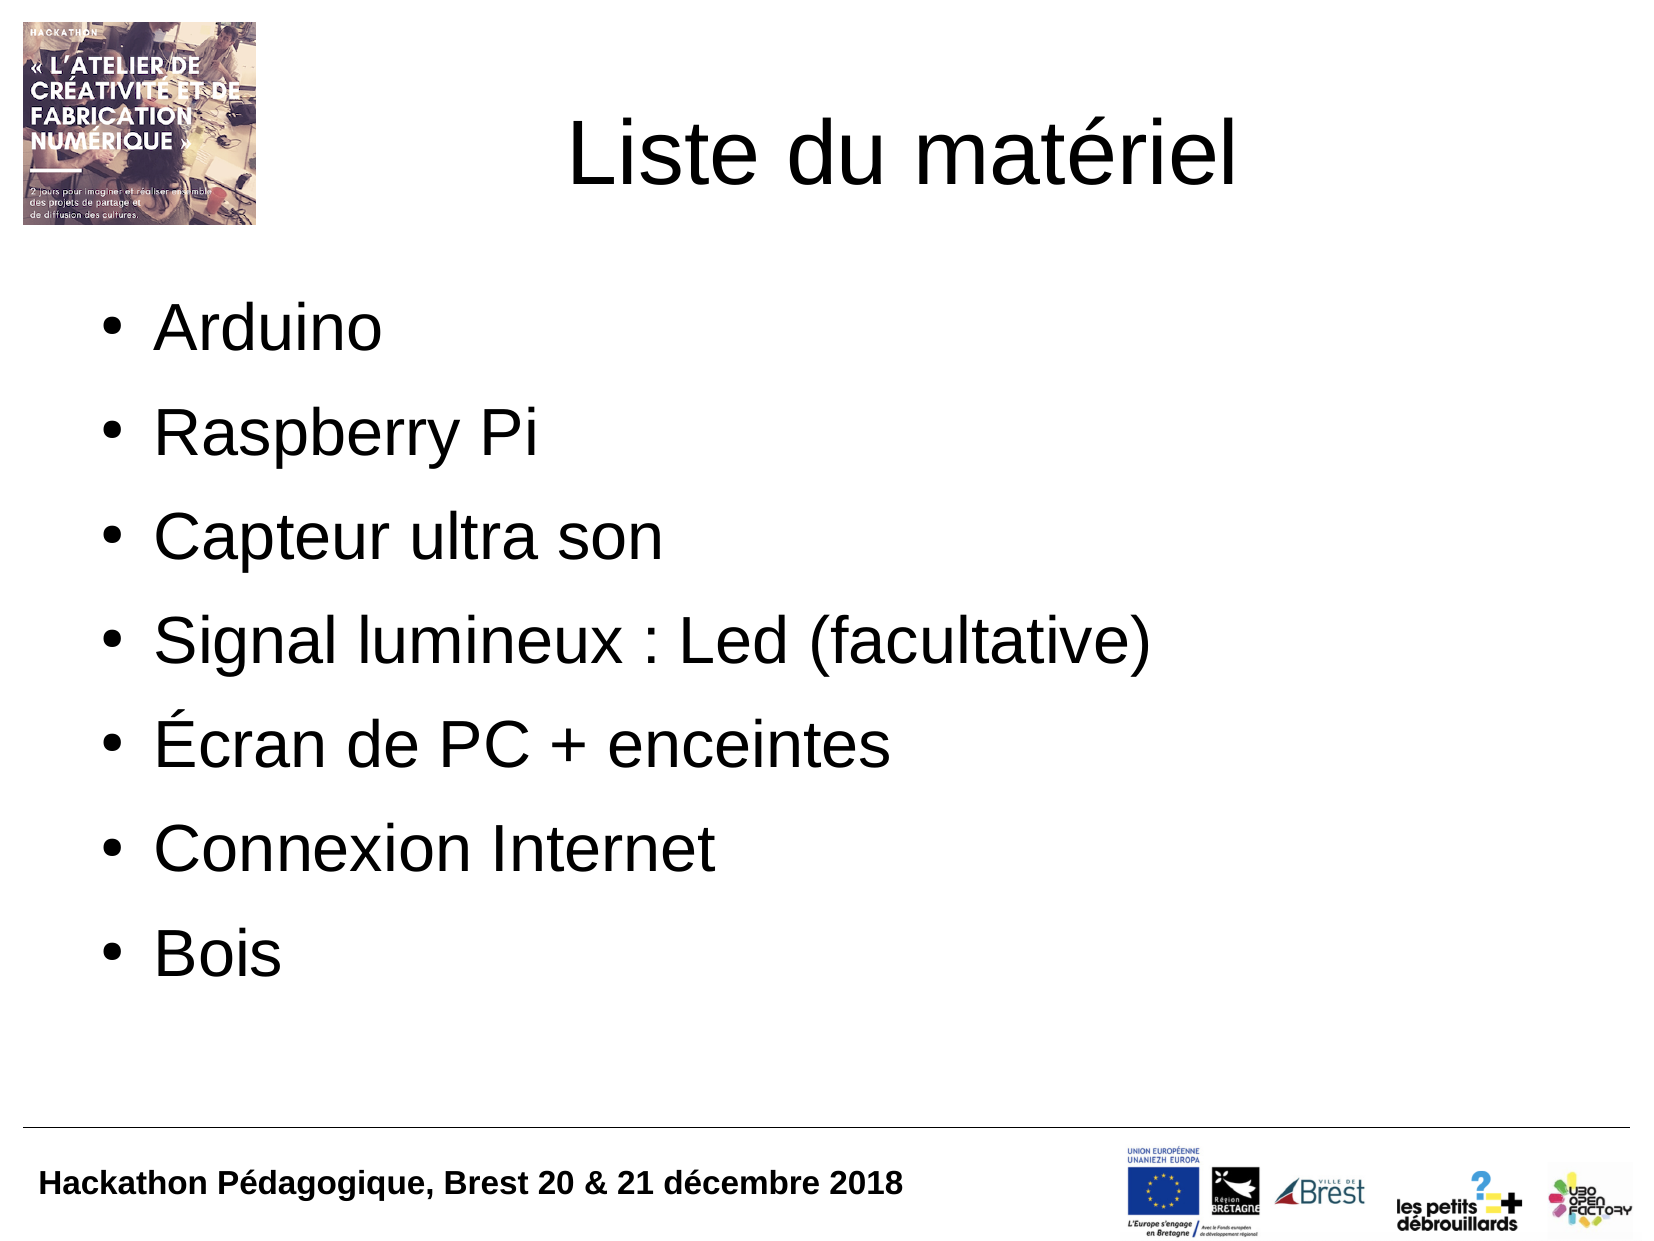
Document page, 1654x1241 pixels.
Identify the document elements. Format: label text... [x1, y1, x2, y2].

picture [1120, 1137, 1642, 1241]
title Liste du matériel [236, 49, 1571, 257]
text_box Hackathon Pédagogique, Brest 20 & 21 décembre 2018 [23, 1157, 945, 1210]
picture [23, 22, 256, 225]
list Arduino Raspberry Pi Capteur ultra son Signal lumineux : Led (facultative) Écran de PC + enceintes Connexion Internet Bois [82, 290, 1571, 1109]
